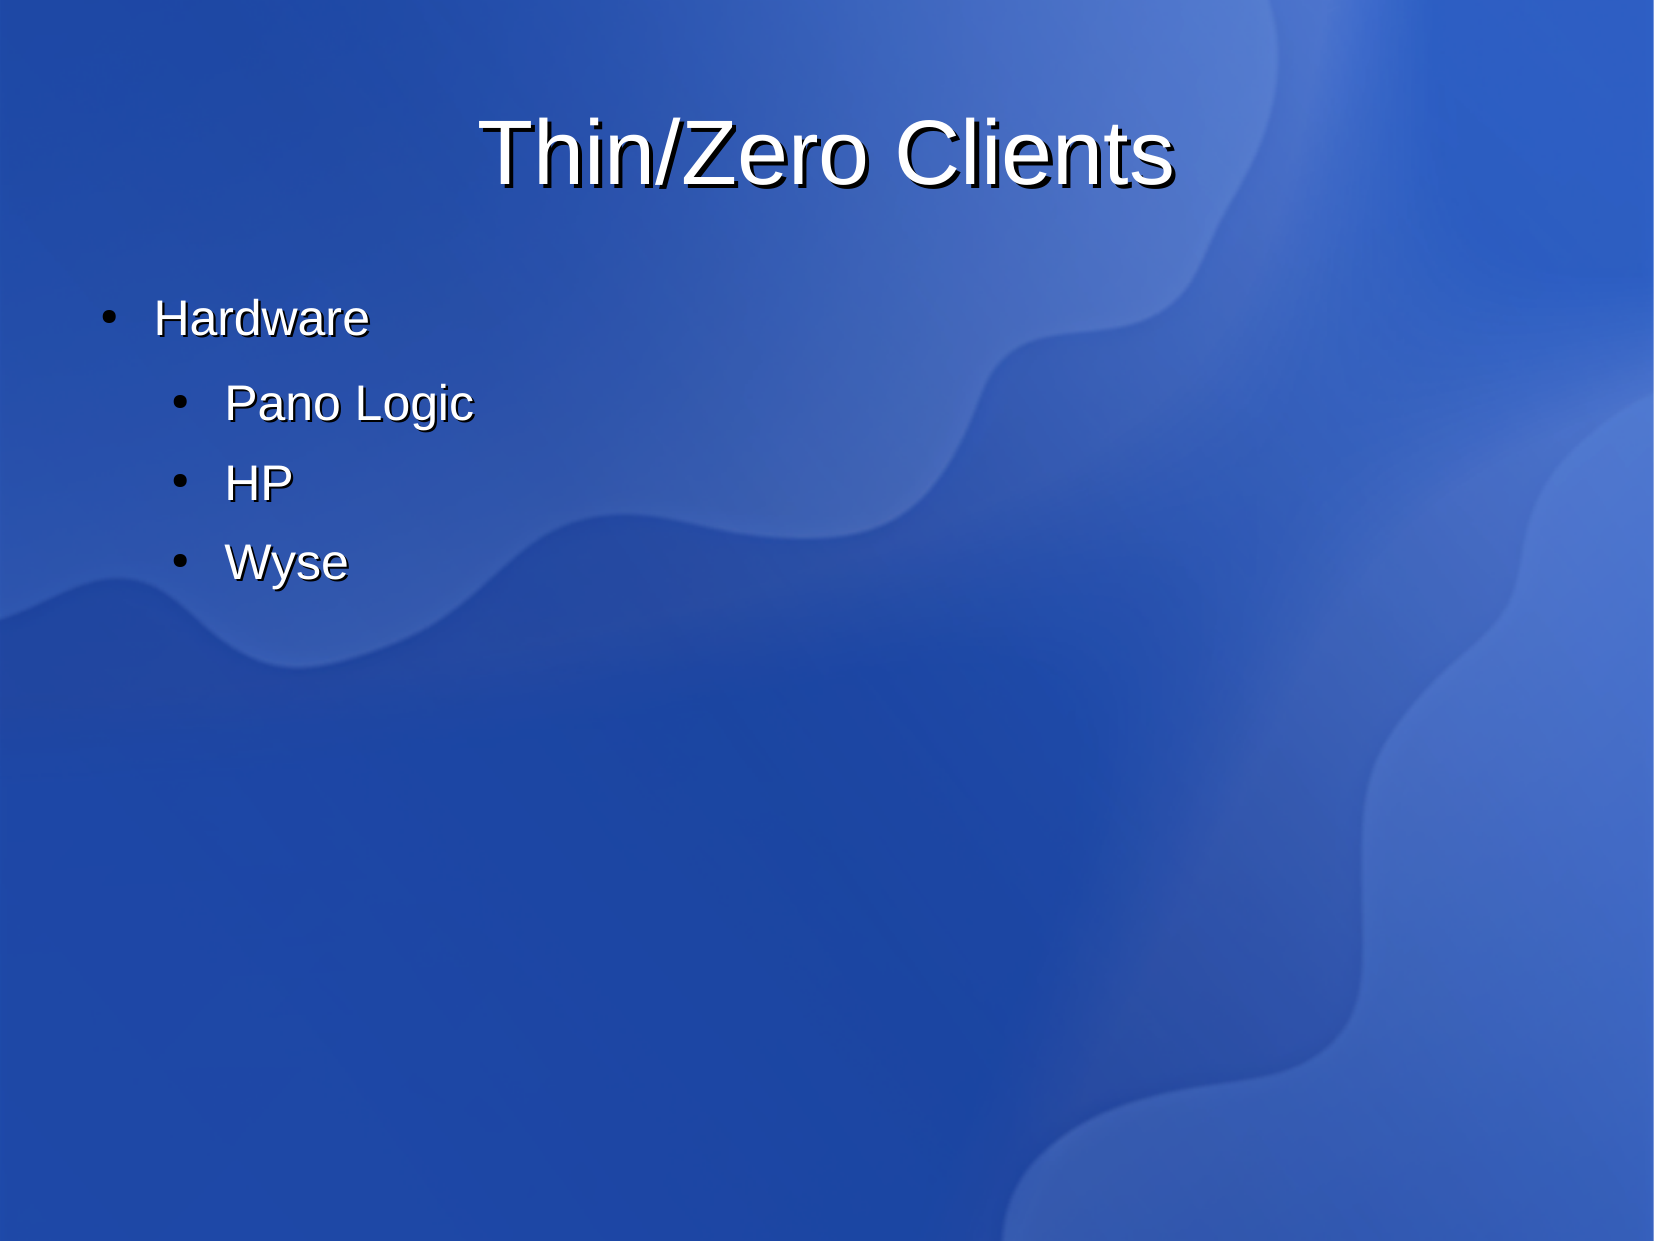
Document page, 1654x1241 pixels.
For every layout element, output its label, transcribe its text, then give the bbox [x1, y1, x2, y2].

list Hardware Pano Logic HP Wyse [82, 290, 1571, 1109]
picture [0, 0, 1654, 1241]
title Thin/Zero Clients [82, 49, 1571, 257]
